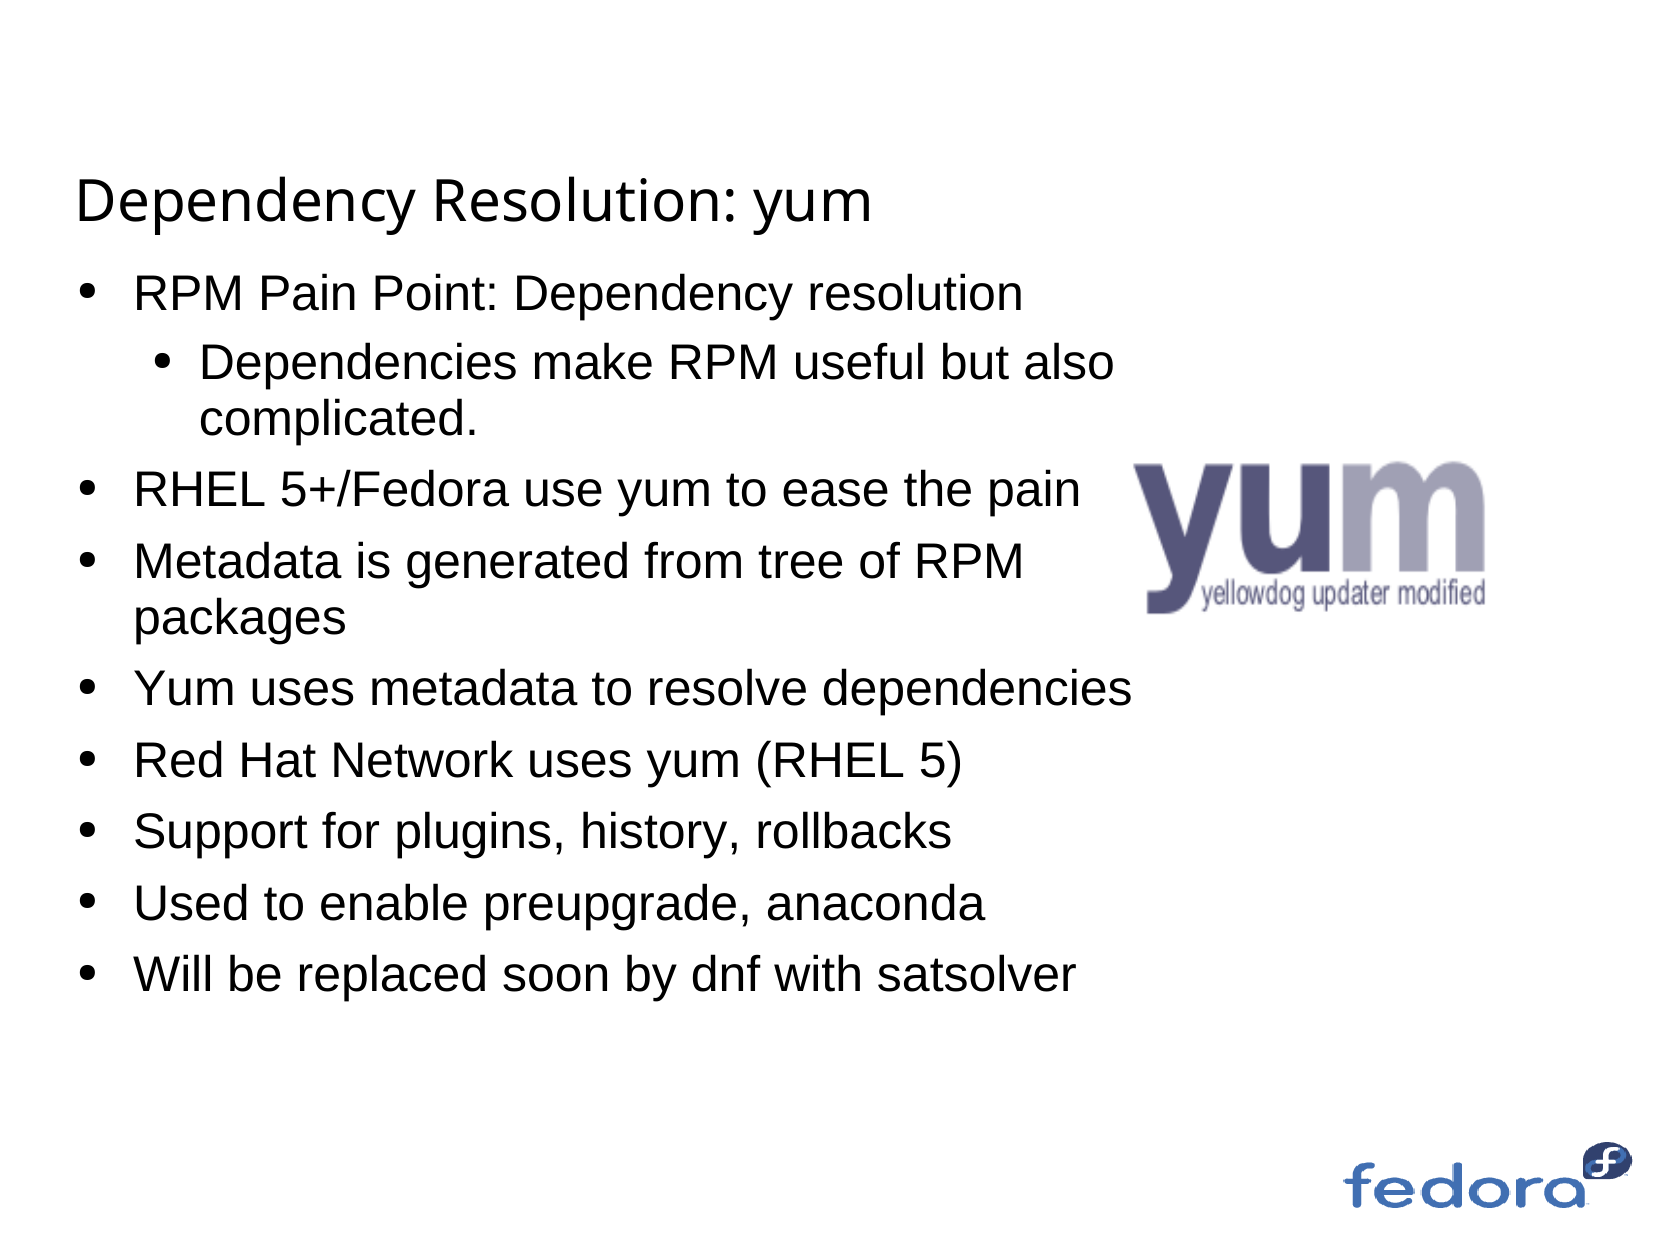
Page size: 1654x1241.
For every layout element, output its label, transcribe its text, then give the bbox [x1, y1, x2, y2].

picture [1130, 455, 1489, 619]
picture [1332, 1124, 1651, 1227]
list RPM Pain Point: Dependency resolution Dependencies make RPM useful but also complicated. RHEL 5+/Fedora use yum to ease the pain Metadata is generated from tree of RPM packages Yum uses metadata to resolve dependencies Red Hat Network uses yum (RHEL 5) Support for plugins, history, rollbacks Used to enable preupgrade, anaconda Will be replaced soon by dnf with satsolver [77, 264, 1137, 1174]
title Dependency Resolution: yum [74, 140, 1506, 259]
